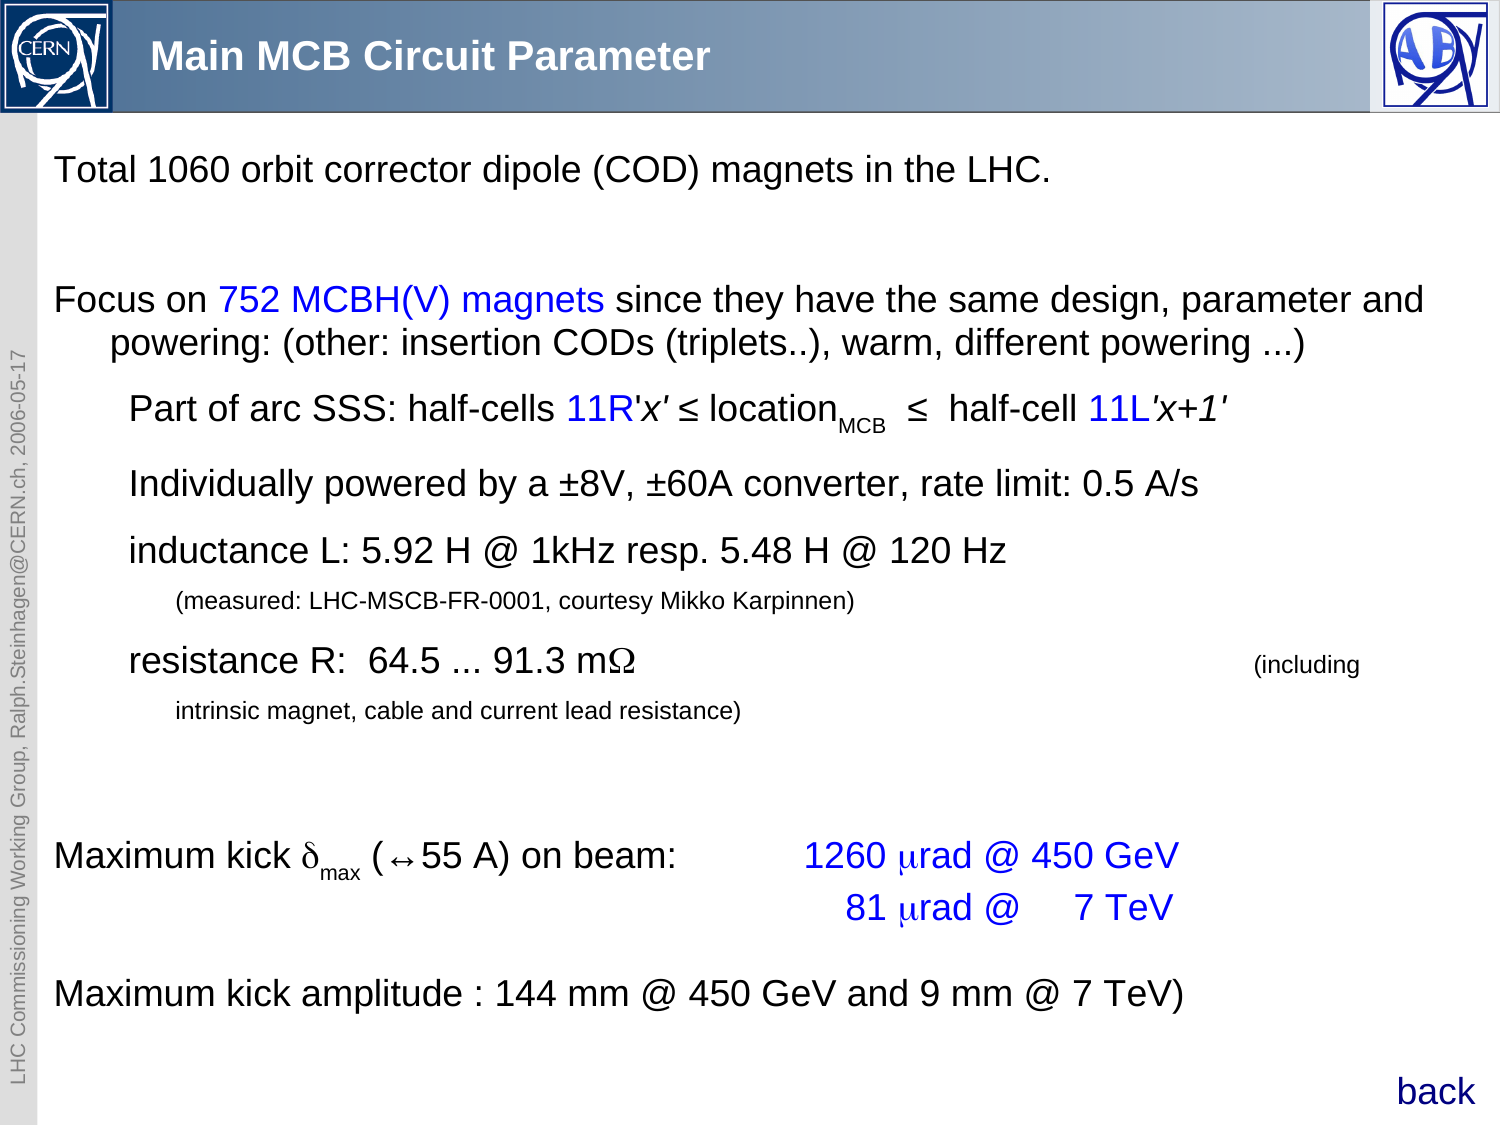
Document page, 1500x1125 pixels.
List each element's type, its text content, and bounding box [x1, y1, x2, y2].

picture [1382, 1, 1489, 108]
text_box back [1381, 1062, 1500, 1120]
title Main MCB Circuit Parameter [150, 0, 1201, 113]
list Total 1060 orbit corrector dipole (COD) magnets in the LHC. Focus on 752 MCBH(V) magnets since they have the same design, parameter and powering: (other: insertion CODs (triplets..), warm, different powering ...) Part of arc SSS: half-cells 11R'x' ≤ locationMCB ≤ half-cell 11L'x+1' Individually powered by a ±8V, ±60A converter, rate limit: 0.5 A/s inductance L: 5.92 H @ 1kHz resp. 5.48 H @ 120 Hz (measured: LHC-MSCB-FR-0001, courtesy Mikko Karpinnen) resistance R: 64.5 ... 91.3 mW (including intrinsic magnet, cable and current lead resistance) Maximum kick dmax (↔55 A) on beam: 1260 mrad @ 450 GeV 81 mrad @ 7 TeV Maximum kick amplitude : 144 mm @ 450 GeV and 9 mm @ 7 TeV) [53, 147, 1447, 1063]
picture [0, 0, 113, 113]
